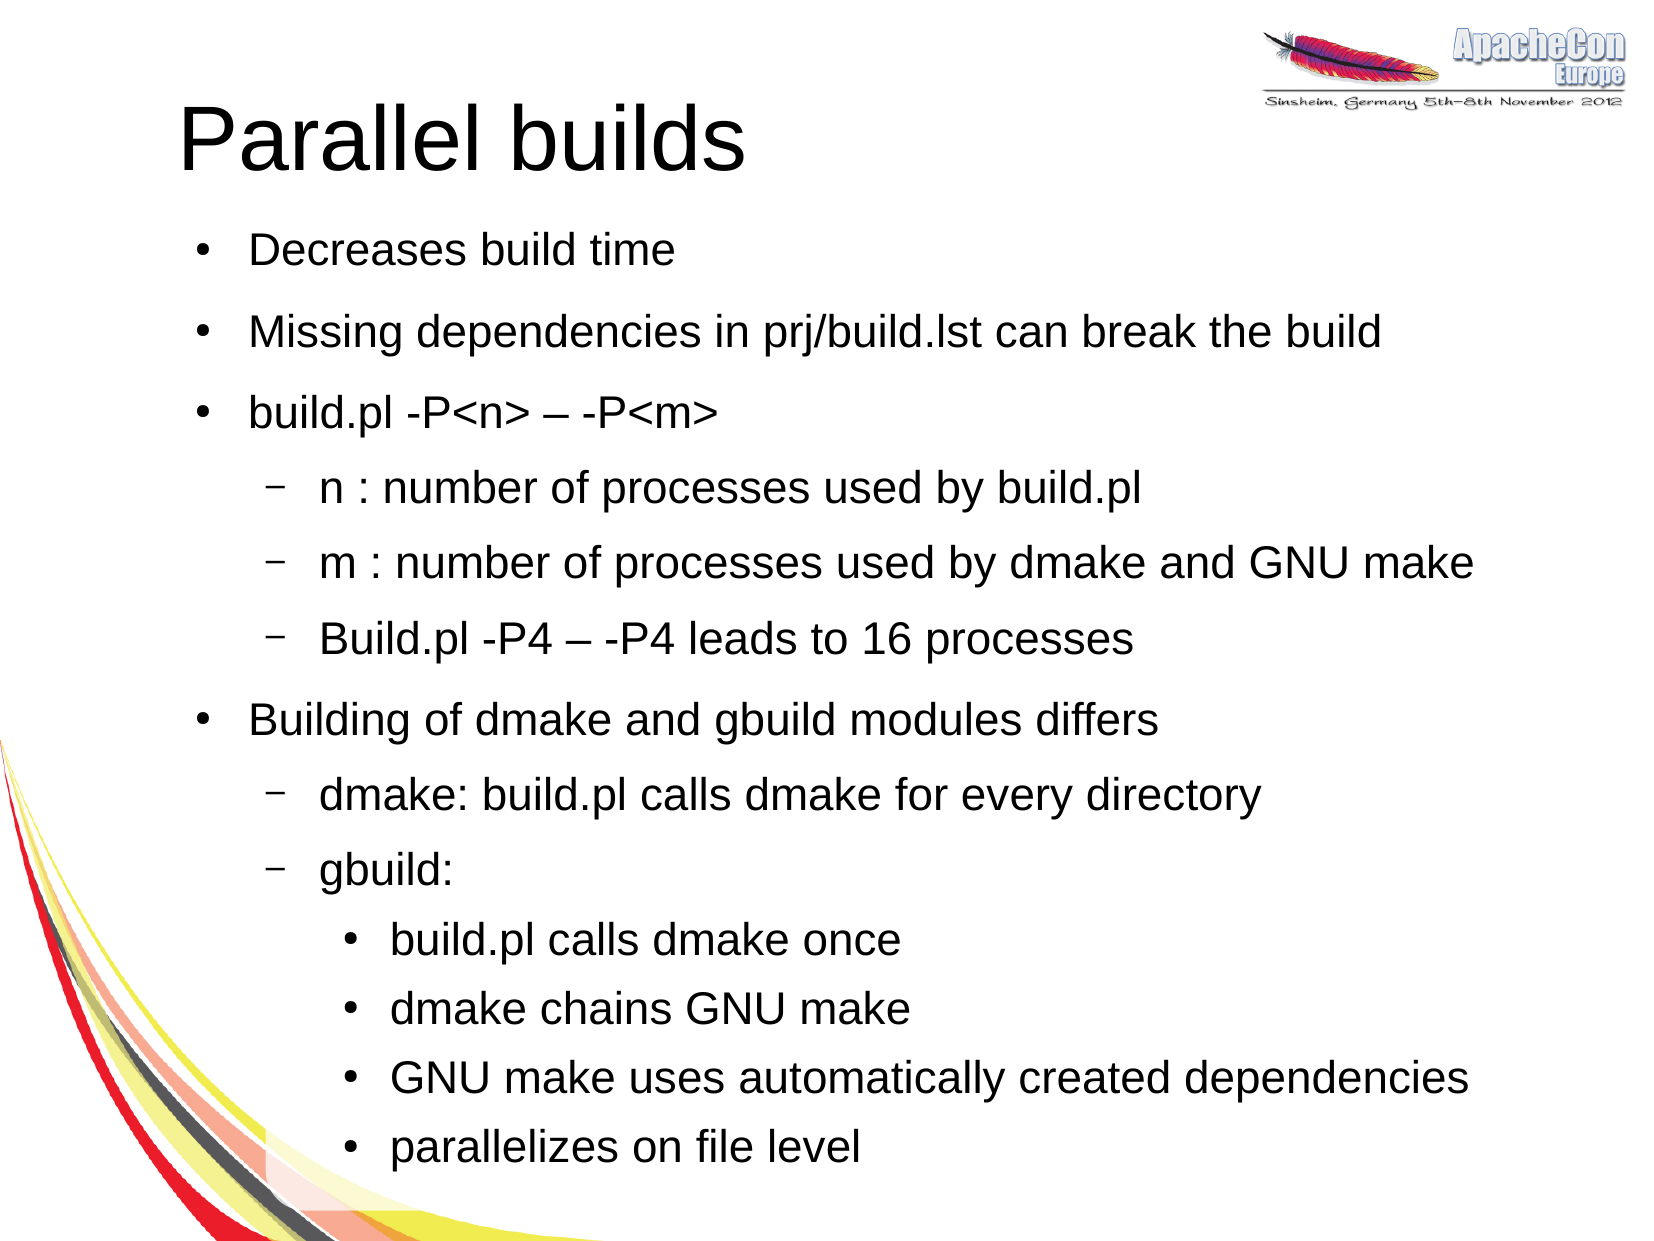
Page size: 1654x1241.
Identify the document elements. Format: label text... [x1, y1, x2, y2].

picture [0, 0, 1654, 1241]
text_box [265, 1170, 562, 1211]
title Parallel builds [177, 82, 1536, 195]
list Decreases build time Missing dependencies in prj/build.lst can break the build build.pl -P<n> – -P<m> n : number of processes used by build.pl m : number of processes used by dmake and GNU make Build.pl -P4 – -P4 leads to 16 processes Building of dmake and gbuild modules differs dmake: build.pl calls dmake for every directory gbuild: build.pl calls dmake once dmake chains GNU make GNU make uses automatically created dependencies parallelizes on file level [177, 224, 1536, 1170]
